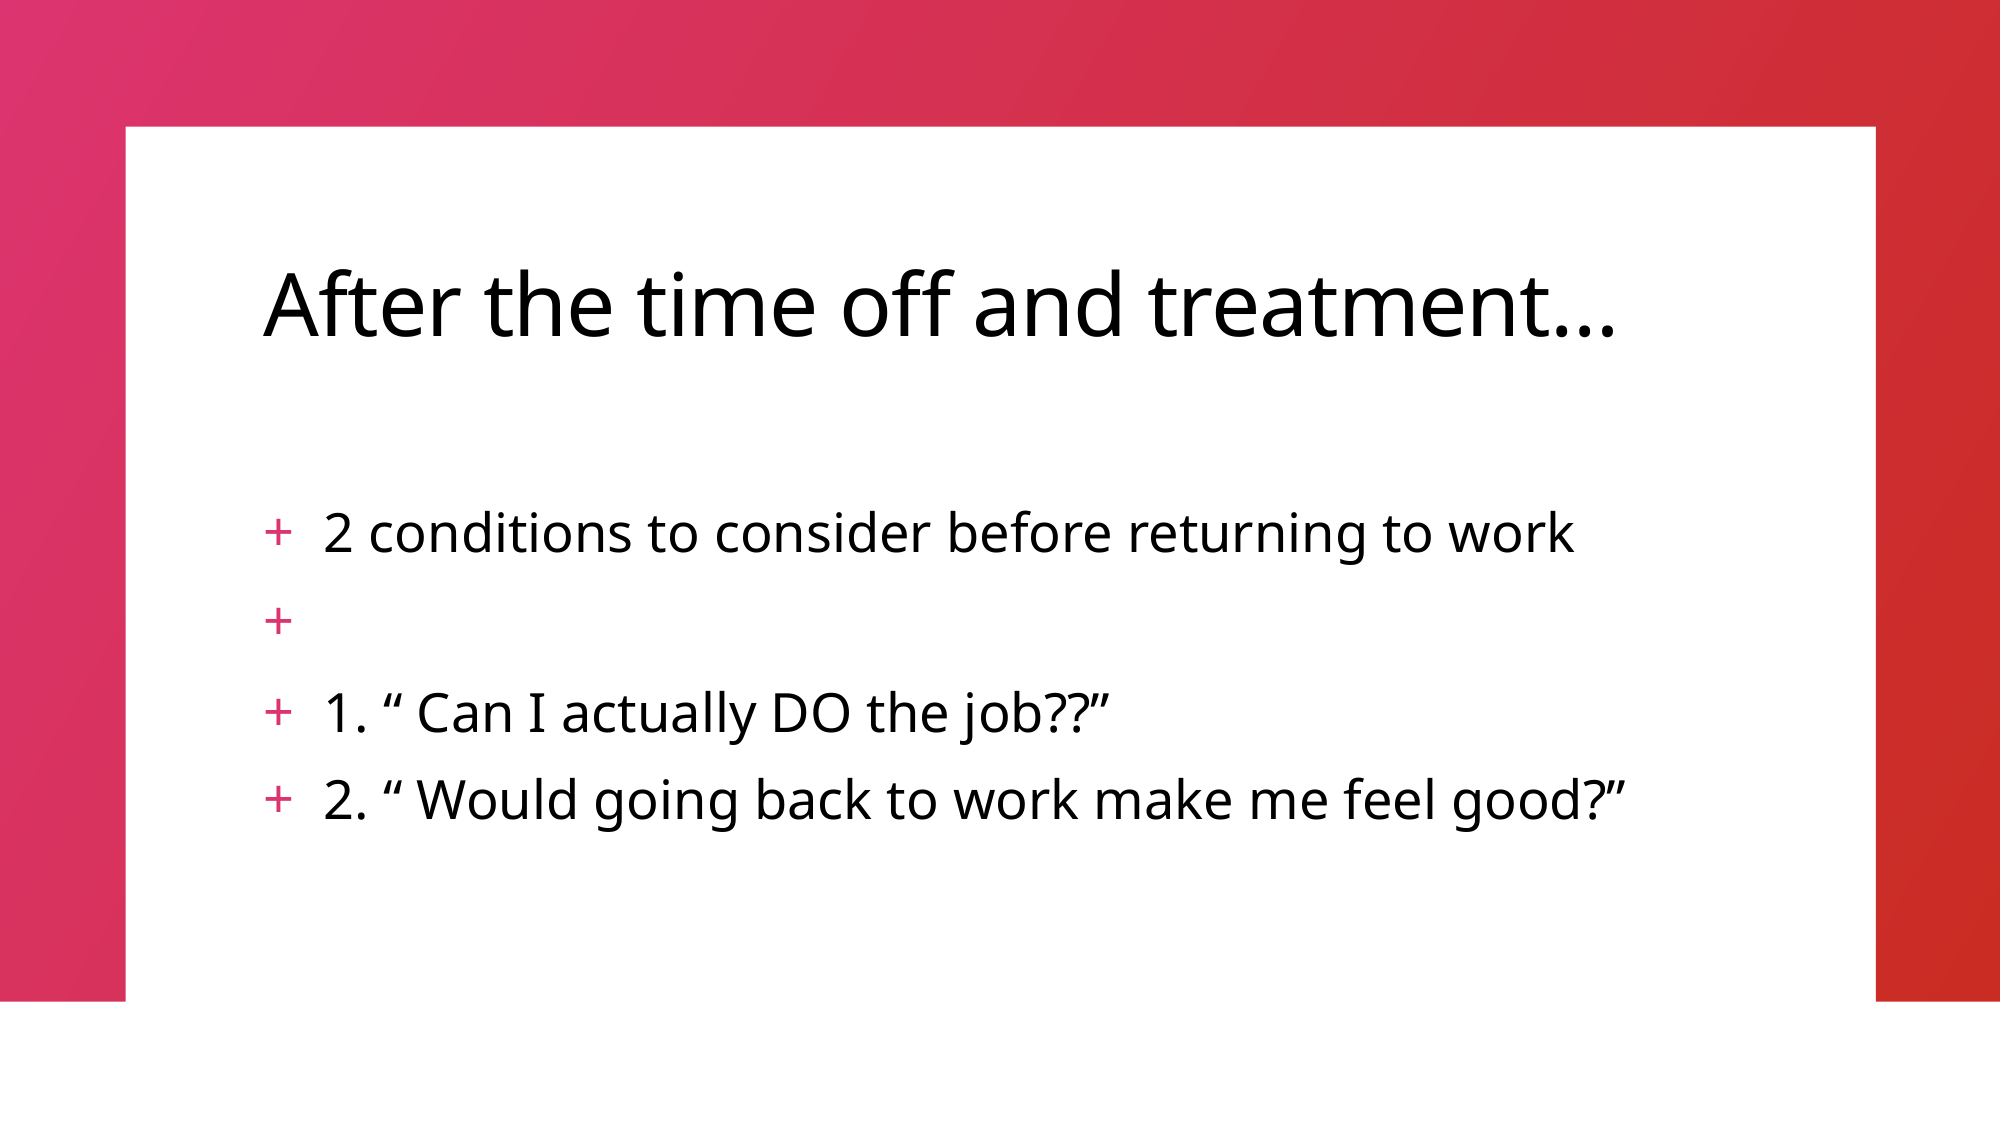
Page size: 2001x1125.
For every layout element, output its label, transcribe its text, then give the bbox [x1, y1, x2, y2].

list 2 conditions to consider before returning to work 1. “ Can I actually DO the job??” 2. “ Would going back to work make me feel good?” [248, 487, 1749, 1001]
title After the time off and treatment… [248, 248, 1749, 470]
